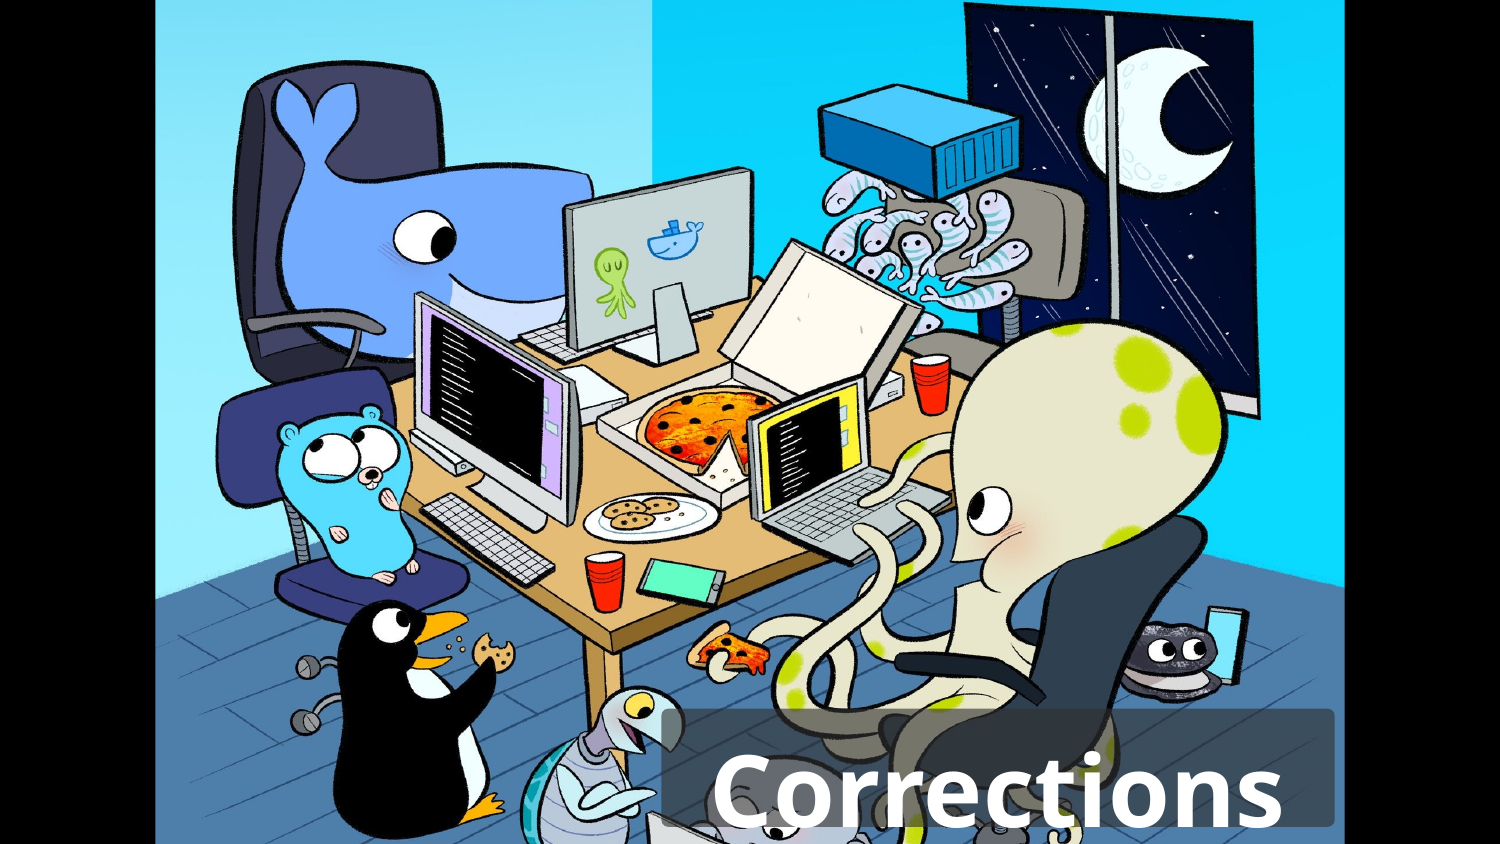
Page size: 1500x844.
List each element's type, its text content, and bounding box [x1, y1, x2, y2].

picture [155, 0, 1345, 844]
text_box Corrections [673, 714, 1323, 838]
